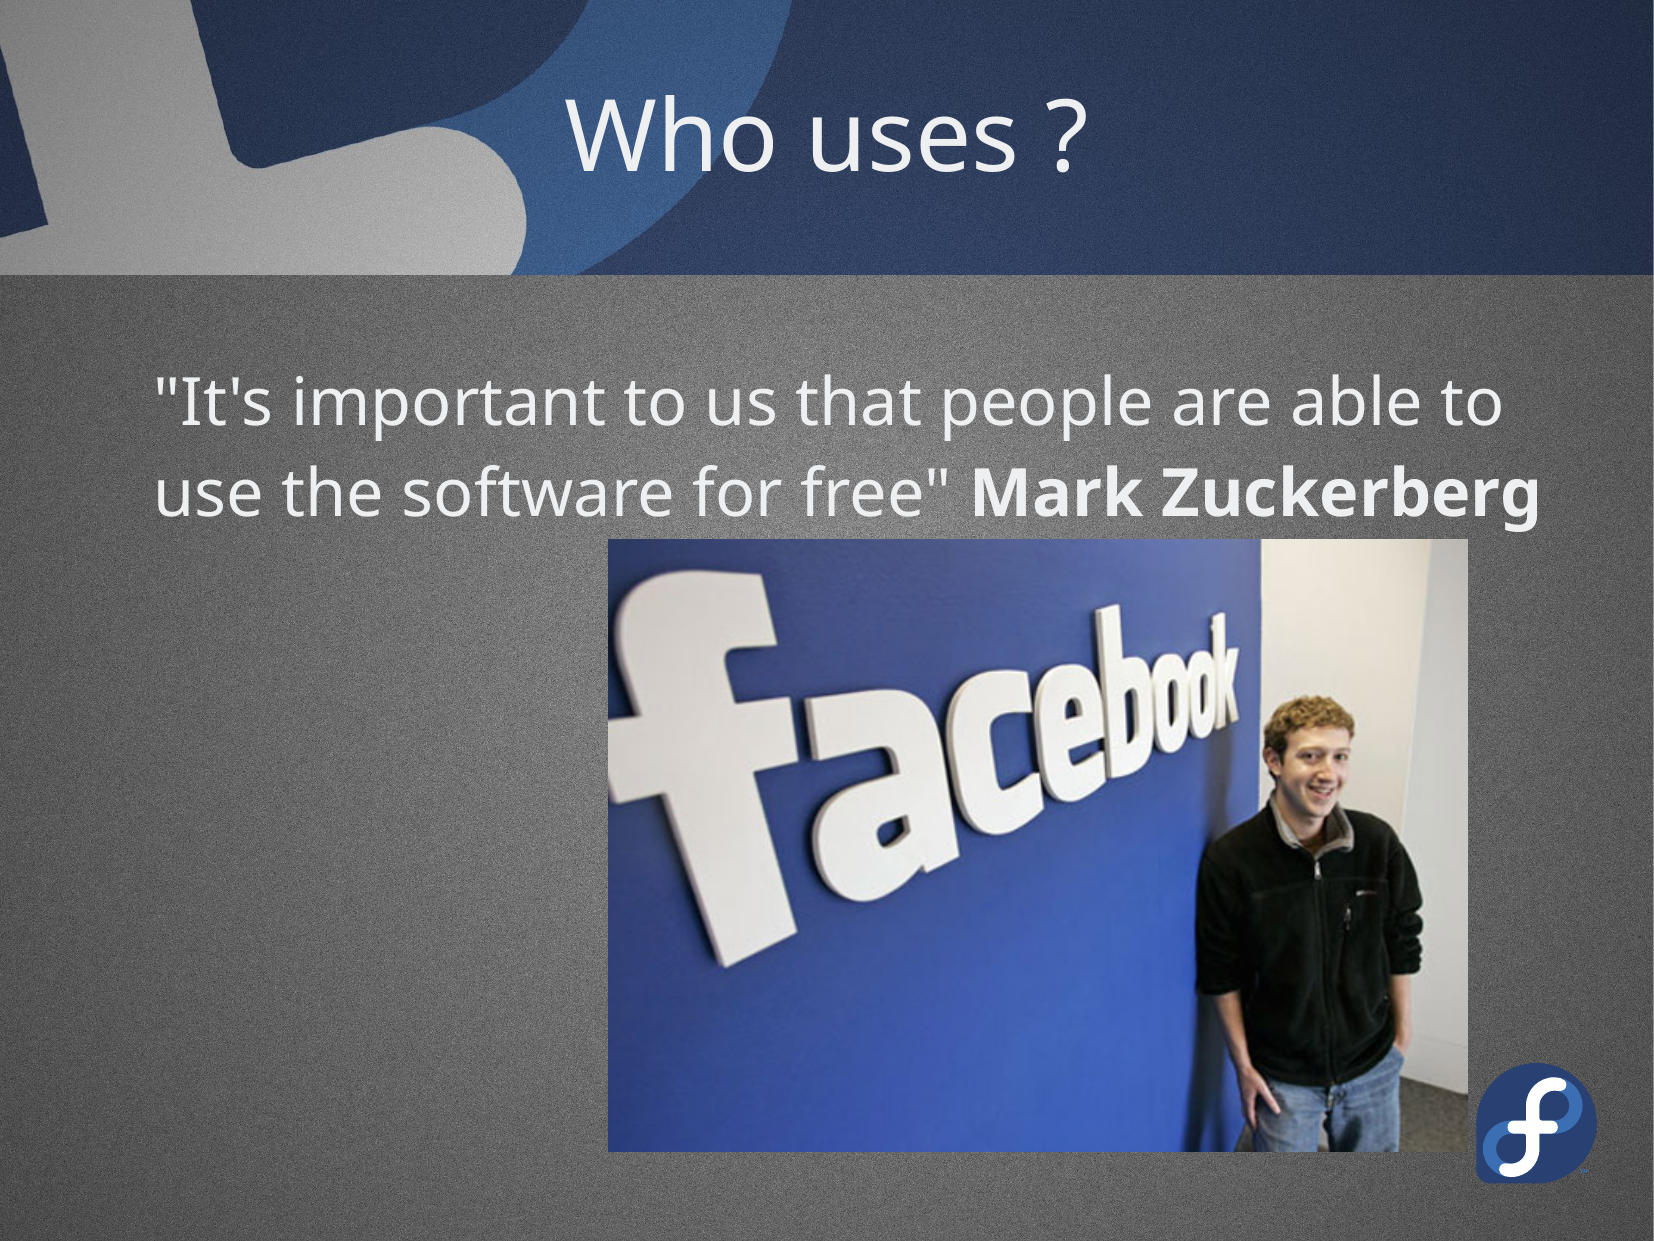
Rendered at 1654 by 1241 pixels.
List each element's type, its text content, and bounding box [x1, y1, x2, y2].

picture [0, 0, 1654, 1241]
list "It's important to us that people are able to use the software for free" Mark Zuckerberg [82, 354, 1560, 1063]
title Who uses ? [88, 29, 1565, 237]
